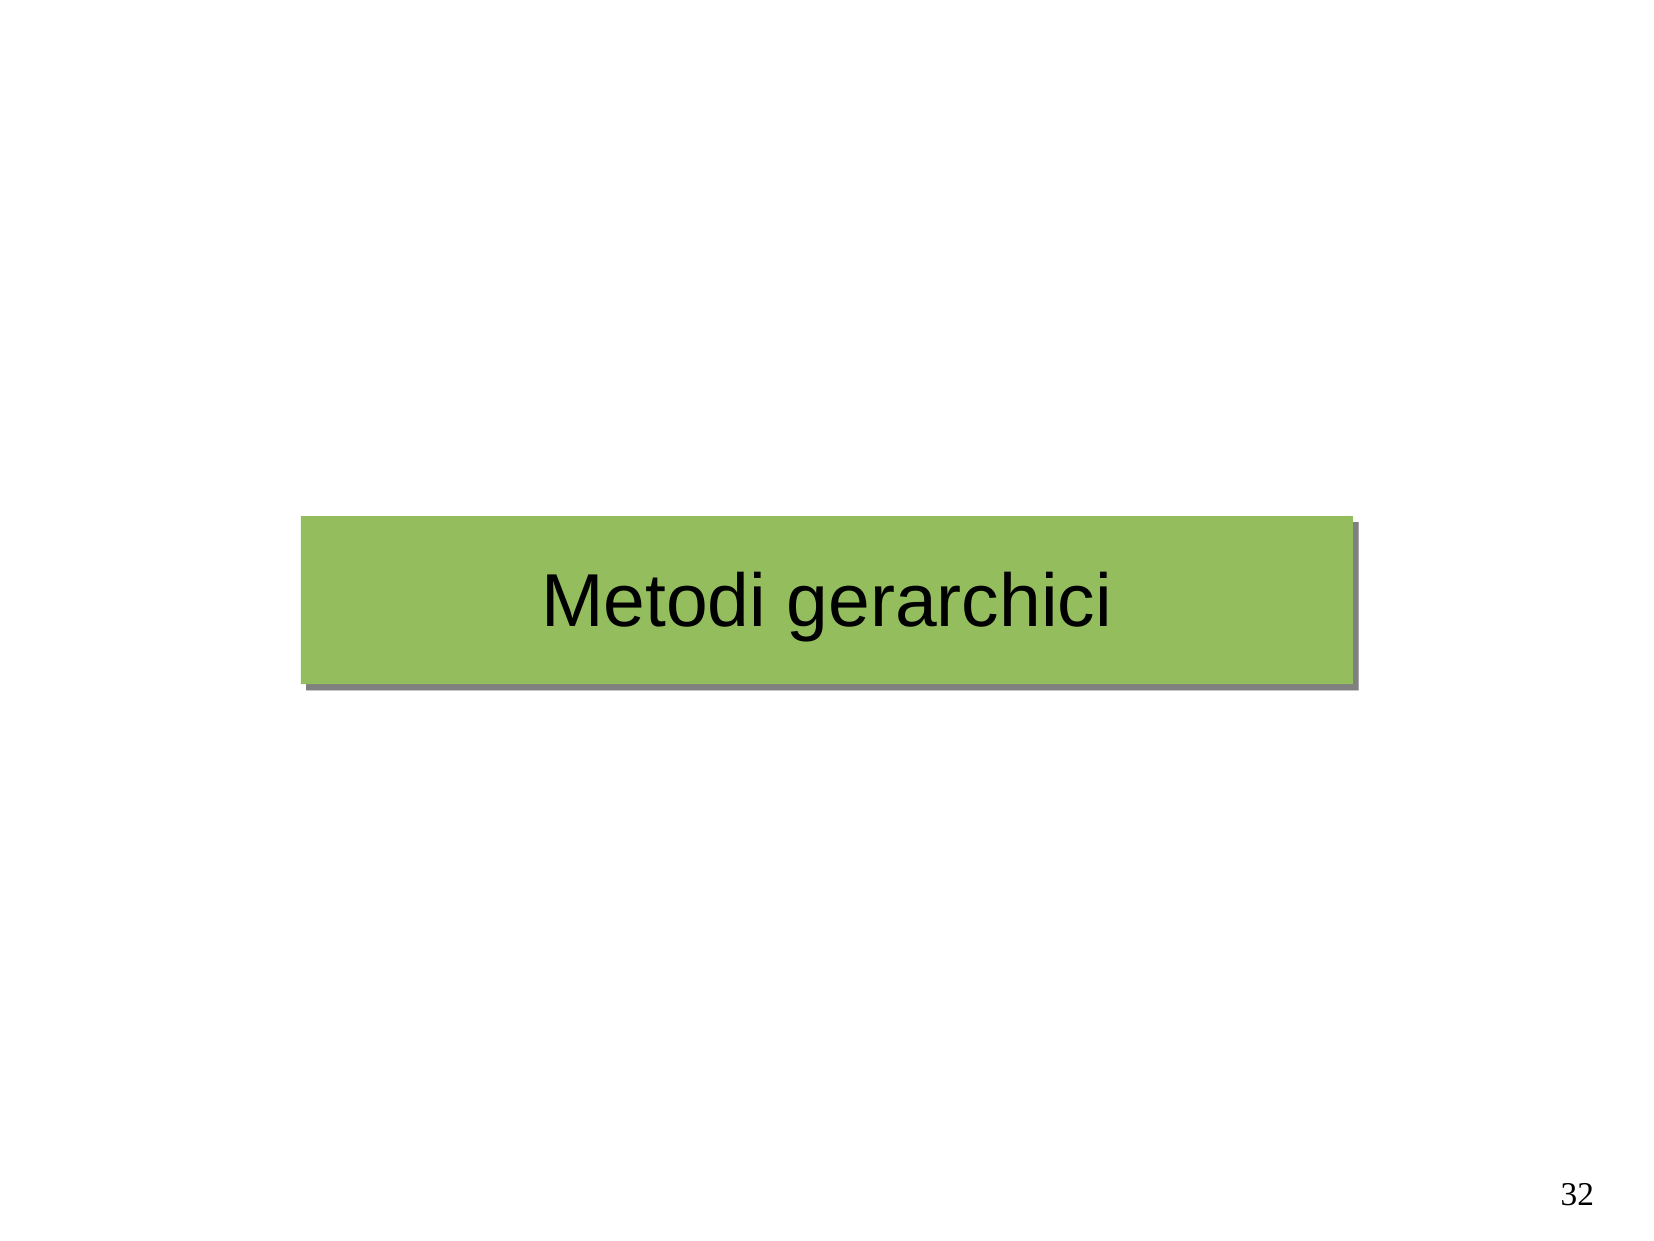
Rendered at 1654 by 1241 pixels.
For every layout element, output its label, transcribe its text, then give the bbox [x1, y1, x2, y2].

text_box Metodi gerarchici [300, 516, 1353, 685]
